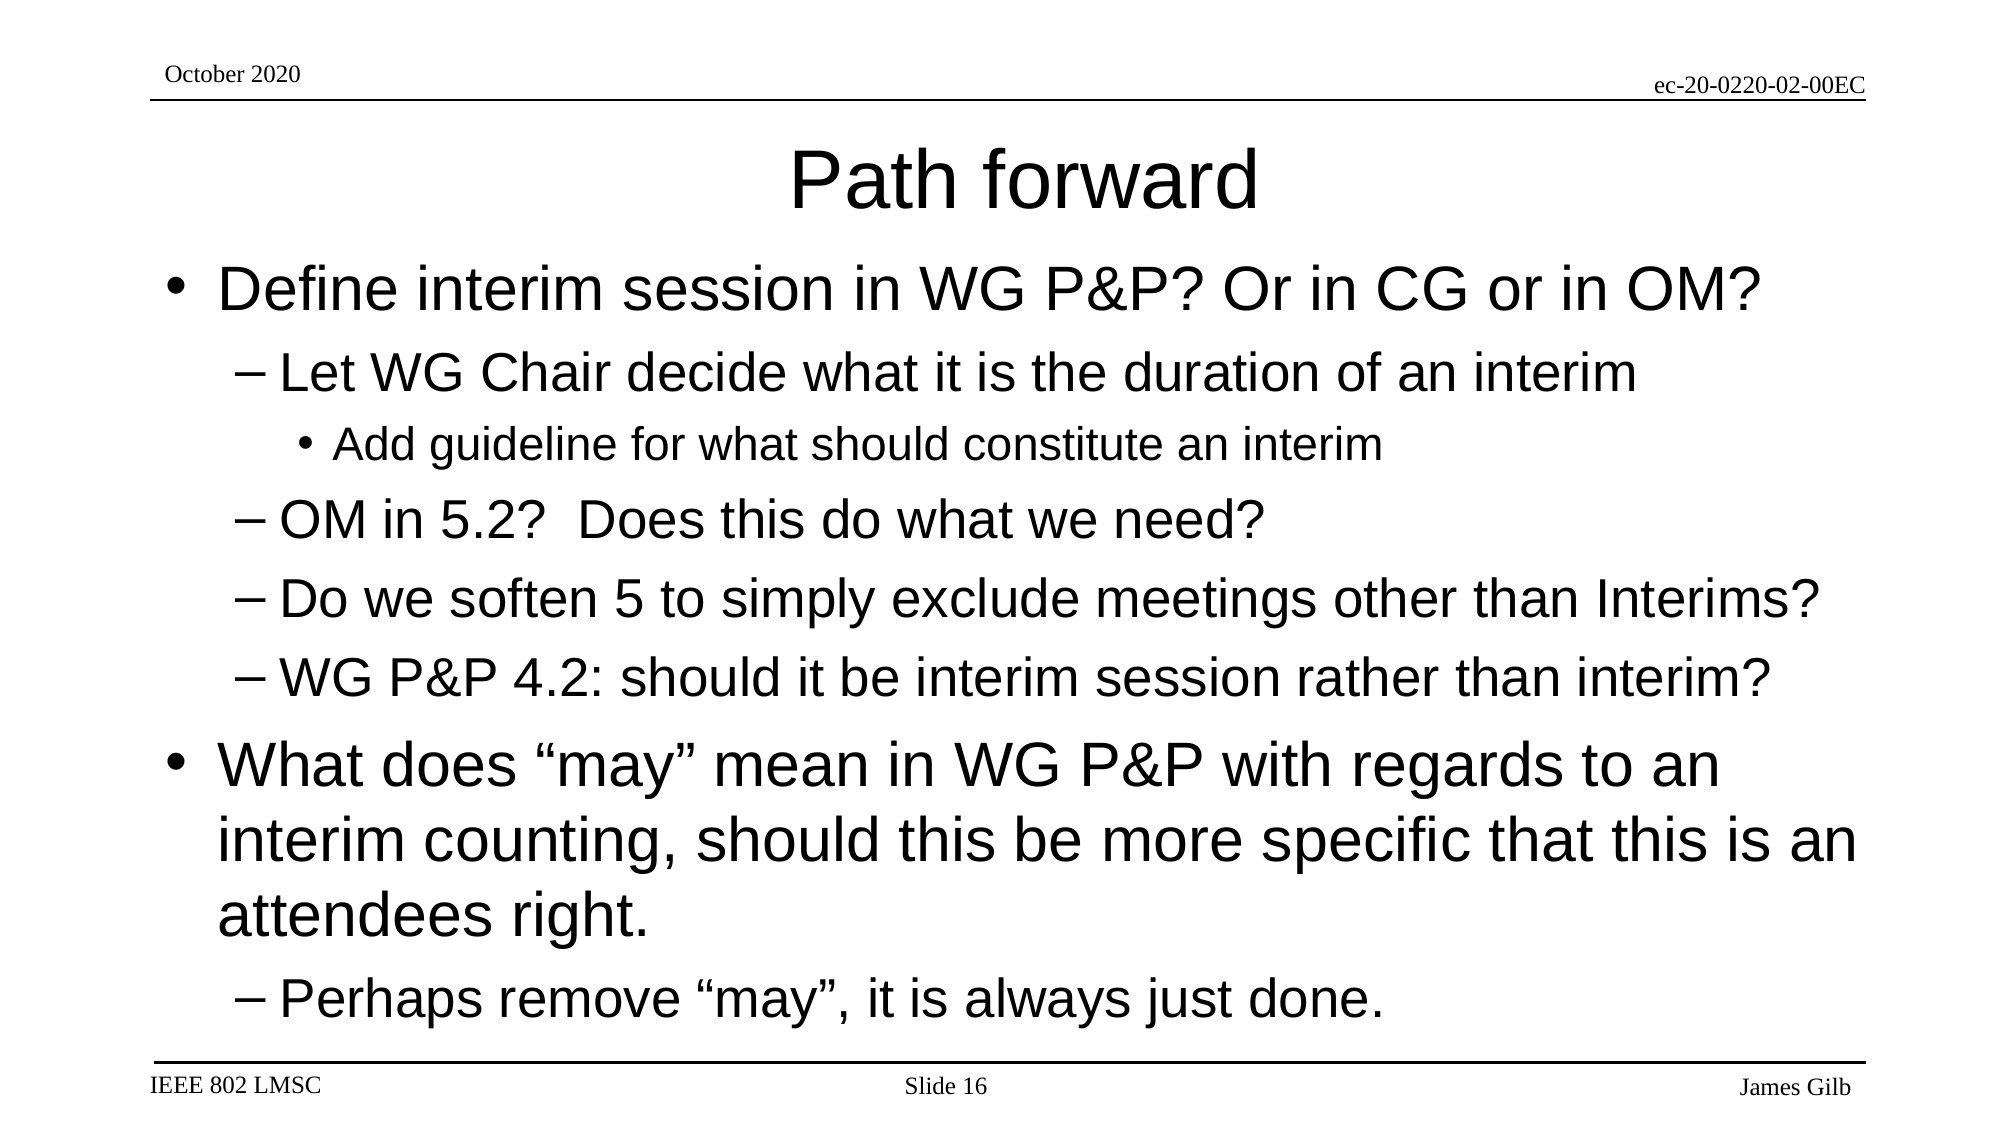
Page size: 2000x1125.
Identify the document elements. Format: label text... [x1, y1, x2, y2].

title Path forward [149, 112, 1900, 238]
list Define interim session in WG P&P? Or in CG or in OM? Let WG Chair decide what it is the duration of an interim Add guideline for what should constitute an interim OM in 5.2? Does this do what we need? Do we soften 5 to simply exclude meetings other than Interims? WG P&P 4.2: should it be interim session rather than interim? What does “may” mean in WG P&P with regards to an interim counting, should this be more specific that this is an attendees right. Perhaps remove “may”, it is always just done. [149, 239, 1900, 1051]
